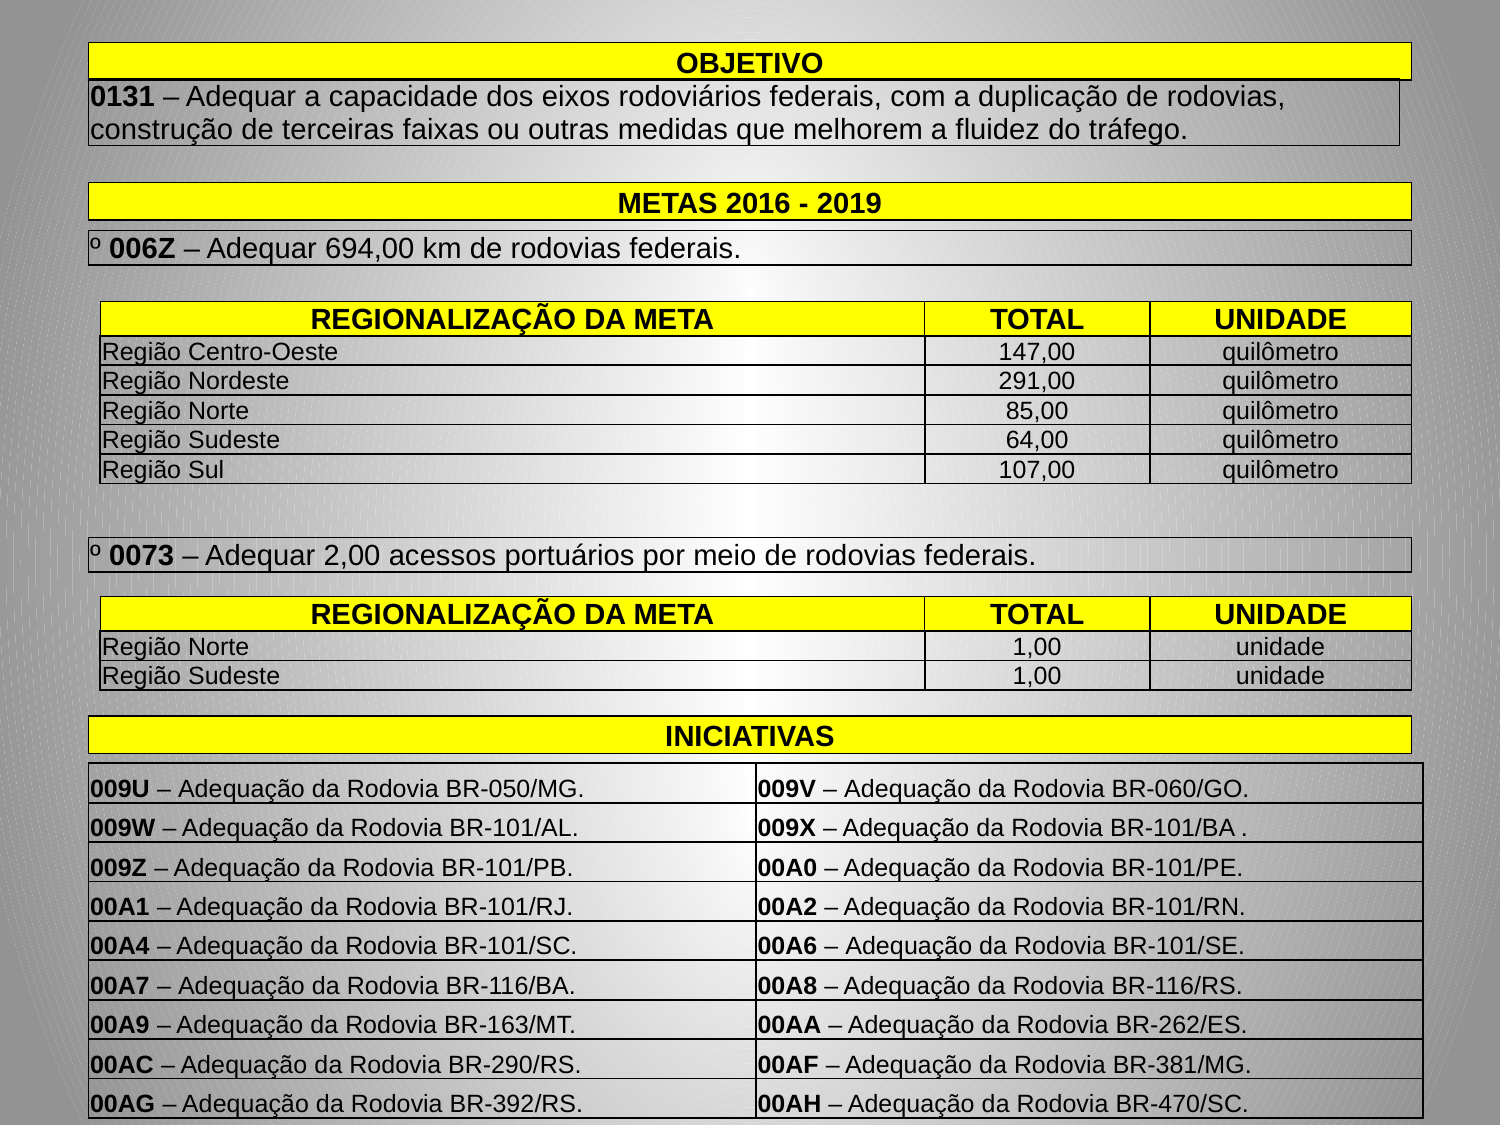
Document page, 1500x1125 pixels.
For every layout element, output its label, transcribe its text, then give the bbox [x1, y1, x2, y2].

table_cell quilômetro [1151, 337, 1411, 364]
table_cell 1,00 [926, 632, 1149, 660]
table_cell unidade [1151, 632, 1411, 660]
table_cell 00A2 – Adequação da Rodovia BR-101/RN. [757, 882, 1422, 920]
table_cell 00A9 – Adequação da Rodovia BR-163/MT. [89, 1001, 755, 1038]
table_header º 0073 – Adequar 2,00 acessos portuários por meio de rodovias federais. [89, 538, 1411, 571]
table_cell Região Centro-Oeste [101, 337, 924, 364]
table_cell Região Norte [101, 632, 924, 660]
table_cell 00A8 – Adequação da Rodovia BR-116/RS. [757, 961, 1422, 999]
table_header 009V – Adequação da Rodovia BR-060/GO. [757, 764, 1422, 802]
table_cell quilômetro [1151, 366, 1411, 394]
table_cell Região Nordeste [101, 366, 924, 394]
table_header REGIONALIZAÇÃO DA META [101, 597, 924, 630]
table_cell 64,00 [926, 425, 1149, 453]
table_header TOTAL [925, 302, 1149, 335]
table_cell 00A0 – Adequação da Rodovia BR-101/PE. [757, 843, 1422, 881]
table_cell Região Sudeste [101, 425, 924, 453]
table_header º 006Z – Adequar 694,00 km de rodovias federais. [89, 231, 1411, 264]
table_header METAS 2016 - 2019 [89, 183, 1411, 219]
table_cell 107,00 [926, 455, 1149, 483]
table_cell 00AA – Adequação da Rodovia BR-262/ES. [757, 1001, 1422, 1038]
table_cell Região Sudeste [101, 661, 924, 689]
table_cell 00AC – Adequação da Rodovia BR-290/RS. [89, 1040, 755, 1078]
table_cell 00AF – Adequação da Rodovia BR-381/MG. [757, 1040, 1422, 1078]
table_cell quilômetro [1151, 455, 1411, 483]
table_cell 00AH – Adequação da Rodovia BR-470/SC. [757, 1079, 1422, 1117]
table_header INICIATIVAS [89, 717, 1411, 753]
table_cell 00A1 – Adequação da Rodovia BR-101/RJ. [89, 882, 755, 920]
table_cell Região Sul [101, 455, 924, 483]
table_cell 00A7 – Adequação da Rodovia BR-116/BA. [89, 961, 755, 999]
table_cell 00A4 – Adequação da Rodovia BR-101/SC. [89, 922, 755, 959]
table_cell 1,00 [926, 661, 1149, 689]
table_header UNIDADE [1151, 597, 1411, 630]
table_cell 009Z – Adequação da Rodovia BR-101/PB. [89, 843, 755, 881]
table_cell quilômetro [1151, 425, 1411, 453]
table_cell 00A6 – Adequação da Rodovia BR-101/SE. [757, 922, 1422, 959]
table_cell unidade [1151, 661, 1411, 689]
table_header OBJETIVO [89, 43, 1411, 79]
table_header REGIONALIZAÇÃO DA META [101, 302, 924, 335]
table_cell 85,00 [926, 396, 1149, 424]
table_cell 009W – Adequação da Rodovia BR-101/AL. [89, 804, 755, 841]
table_cell quilômetro [1151, 396, 1411, 424]
table_cell 291,00 [926, 366, 1149, 394]
table_header TOTAL [925, 597, 1149, 630]
table_cell Região Norte [101, 396, 924, 424]
table_cell 147,00 [926, 337, 1149, 364]
table_header 009U – Adequação da Rodovia BR-050/MG. [89, 764, 755, 802]
table_header UNIDADE [1151, 302, 1411, 335]
table_cell 00AG – Adequação da Rodovia BR-392/RS. [89, 1079, 755, 1117]
table_header 0131 – Adequar a capacidade dos eixos rodoviários federais, com a duplicação de rodovias, construção de terceiras faixas ou outras medidas que melhorem a fluidez do tráfego. [89, 79, 1399, 145]
table_cell 009X – Adequação da Rodovia BR-101/BA . [757, 804, 1422, 841]
